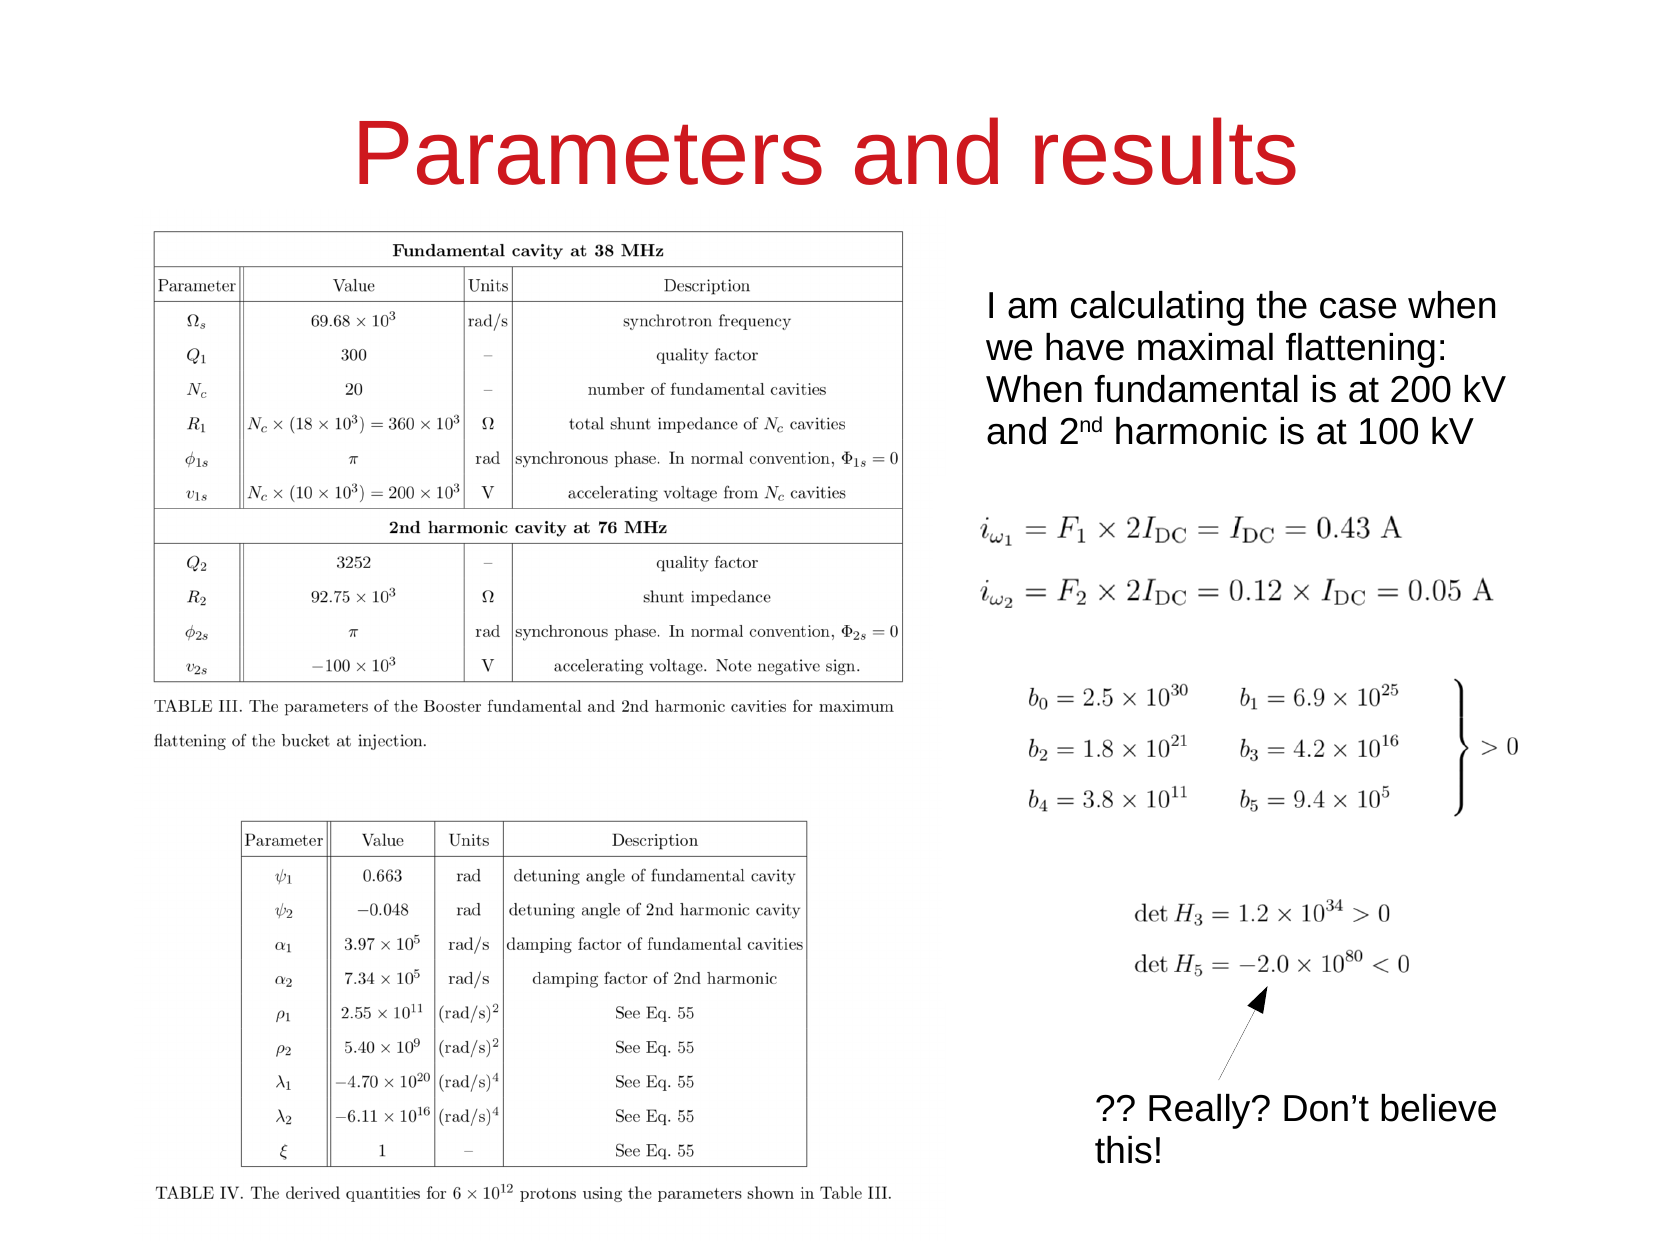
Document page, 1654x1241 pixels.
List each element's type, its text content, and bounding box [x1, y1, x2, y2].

picture [134, 209, 1576, 1241]
title Parameters and results [82, 49, 1571, 257]
text_box ?? Really? Don’t believe this! [1080, 1080, 1561, 1179]
text_box I am calculating the case when we have maximal flattening: When fundamental is at 200 kV and 2nd harmonic is at 100 kV [971, 277, 1523, 462]
